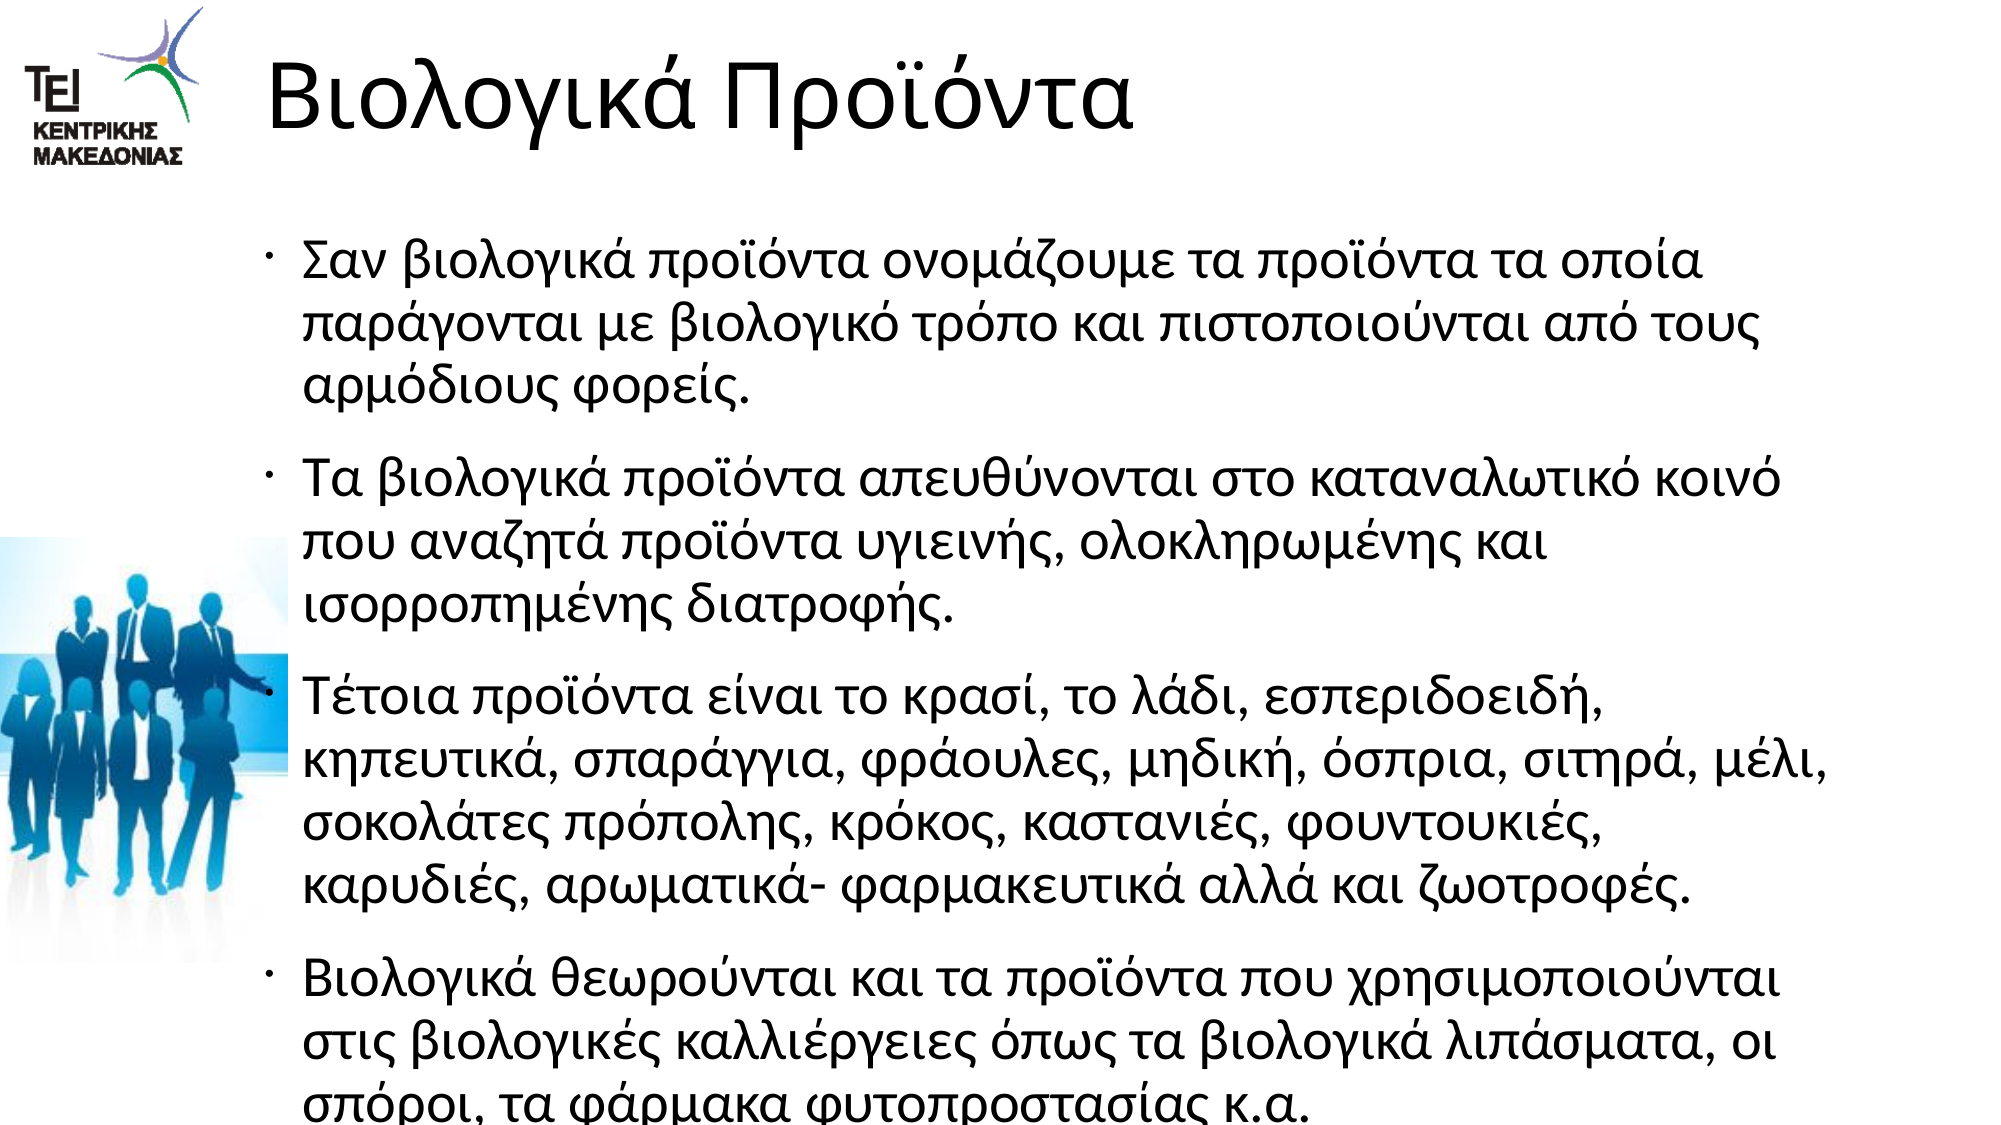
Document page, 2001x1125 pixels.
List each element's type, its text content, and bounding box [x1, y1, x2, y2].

picture [0, 537, 249, 963]
list Σαν βιολογικά προϊόντα ονομάζουμε τα προϊόντα τα οποία παράγονται με βιολογικό τρόπο και πιστοποιούνται από τους αρμόδιους φορείς. Τα βιολογικά προϊόντα απευθύνονται στο καταναλωτικό κοινό που αναζητά προϊόντα υγιεινής, ολοκληρωμένης και ισορροπημένης διατροφής. Τέτοια προϊόντα είναι το κρασί, το λάδι, εσπεριδοειδή, κηπευτικά, σπαράγγια, φράουλες, μηδική, όσπρια, σιτηρά, μέλι, σοκολάτες πρόπολης, κρόκος, καστανιές, φουντουκιές, καρυδιές, αρωματικά- φαρμακευτικά αλλά και ζωοτροφές. Βιολογικά θεωρούνται και τα προϊόντα που χρησιμοποιούνται στις βιολογικές καλλιέργειες όπως τα βιολογικά λιπάσματα, οι σπόροι, τα φάρμακα φυτοπροστασίας κ.α. [249, 220, 1863, 994]
title Βιολογικά Προϊόντα [249, 41, 1863, 192]
picture [0, 0, 135, 169]
